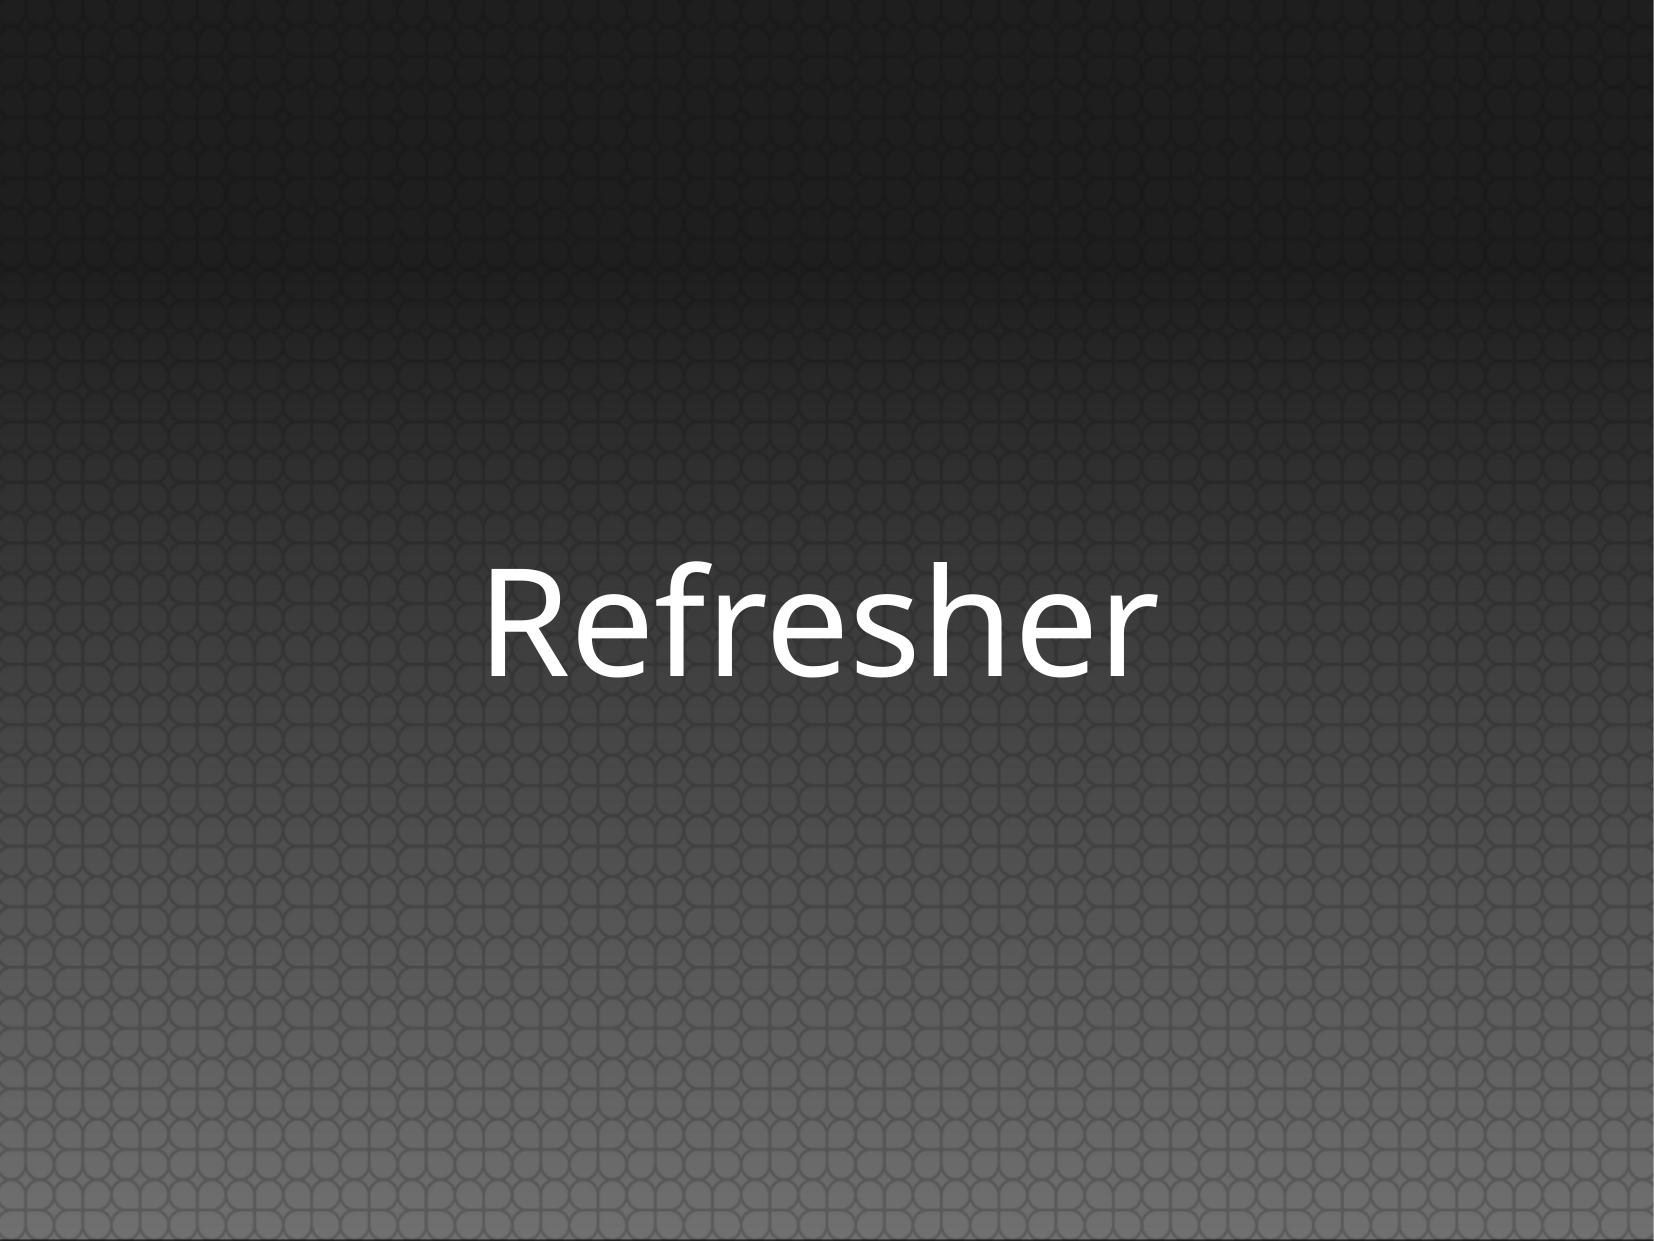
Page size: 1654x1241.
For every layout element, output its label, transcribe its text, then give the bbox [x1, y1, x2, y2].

picture [0, 0, 1654, 1241]
title Refresher [75, 525, 1564, 713]
